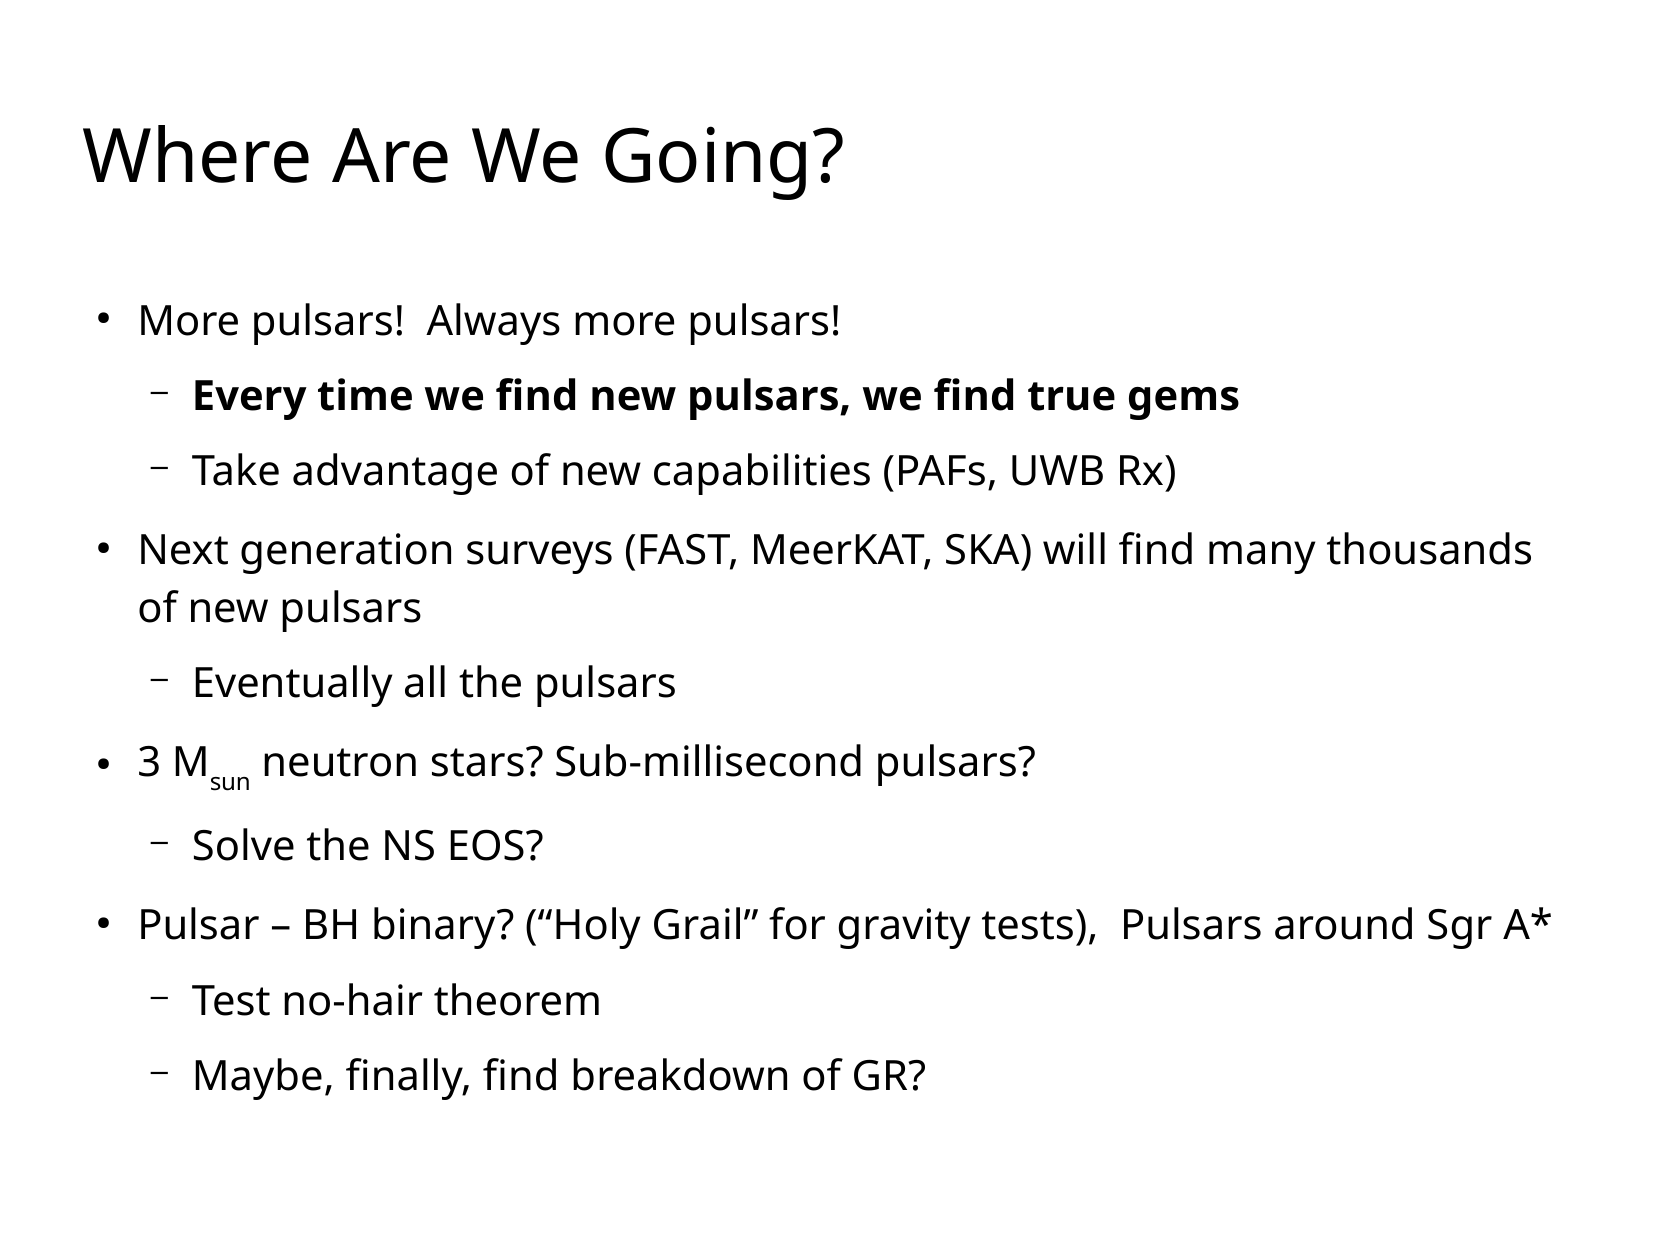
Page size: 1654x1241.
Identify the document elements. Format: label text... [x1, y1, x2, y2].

title Where Are We Going? [82, 49, 1571, 257]
list More pulsars! Always more pulsars! Every time we find new pulsars, we find true gems Take advantage of new capabilities (PAFs, UWB Rx) Next generation surveys (FAST, MeerKAT, SKA) will find many thousands of new pulsars Eventually all the pulsars 3 Msun neutron stars? Sub-millisecond pulsars? Solve the NS EOS? Pulsar – BH binary? (“Holy Grail” for gravity tests), Pulsars around Sgr A* Test no-hair theorem Maybe, finally, find breakdown of GR? [82, 290, 1571, 1126]
